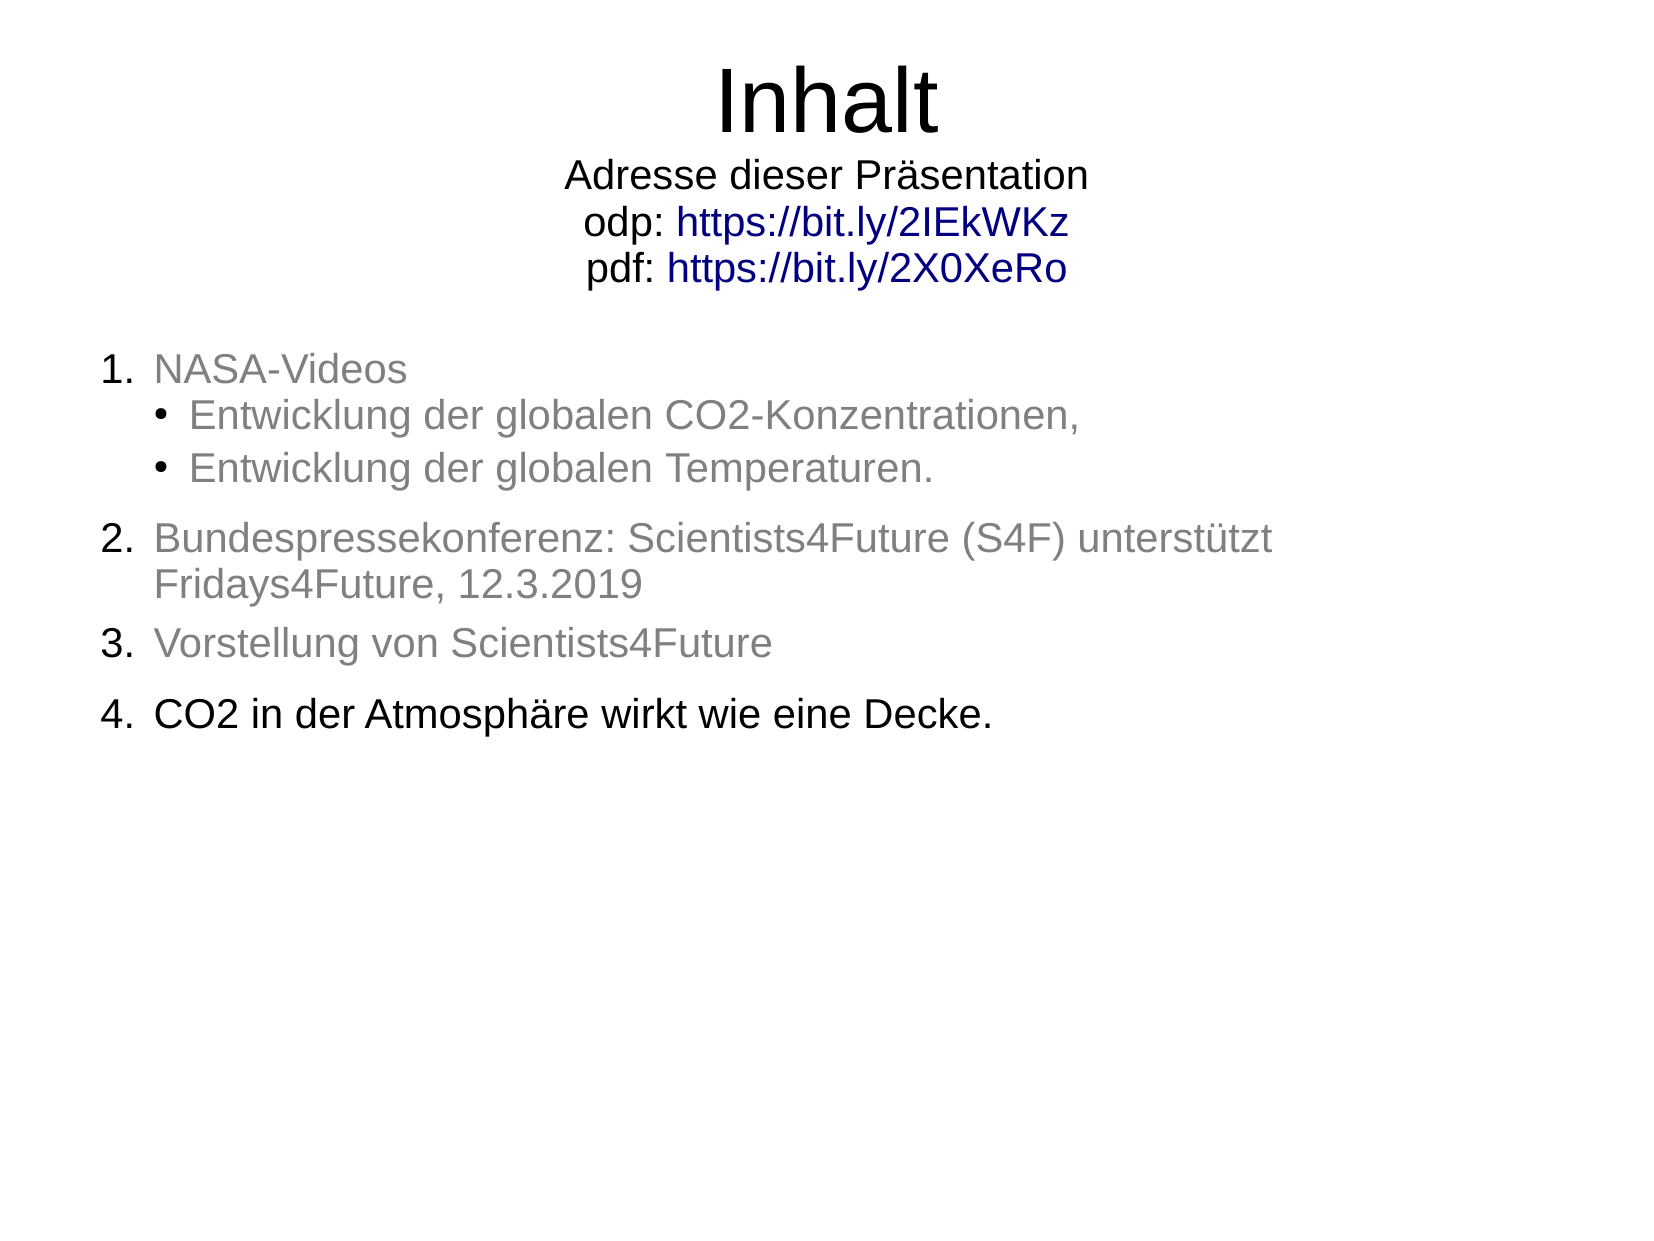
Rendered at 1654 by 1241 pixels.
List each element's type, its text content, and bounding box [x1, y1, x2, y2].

title Inhalt Adresse dieser Präsentation odp: https://bit.ly/2IEkWKz pdf: https://bit.ly/2X0XeRo [82, 49, 1571, 292]
list NASA-Videos Entwicklung der globalen CO2-Konzentrationen, Entwicklung der globalen Temperaturen. Bundespressekonferenz: Scientists4Future (S4F) unterstützt Fridays4Future, 12.3.2019 Vorstellung von Scientists4Future CO2 in der Atmosphäre wirkt wie eine Decke. [82, 345, 1571, 1164]
